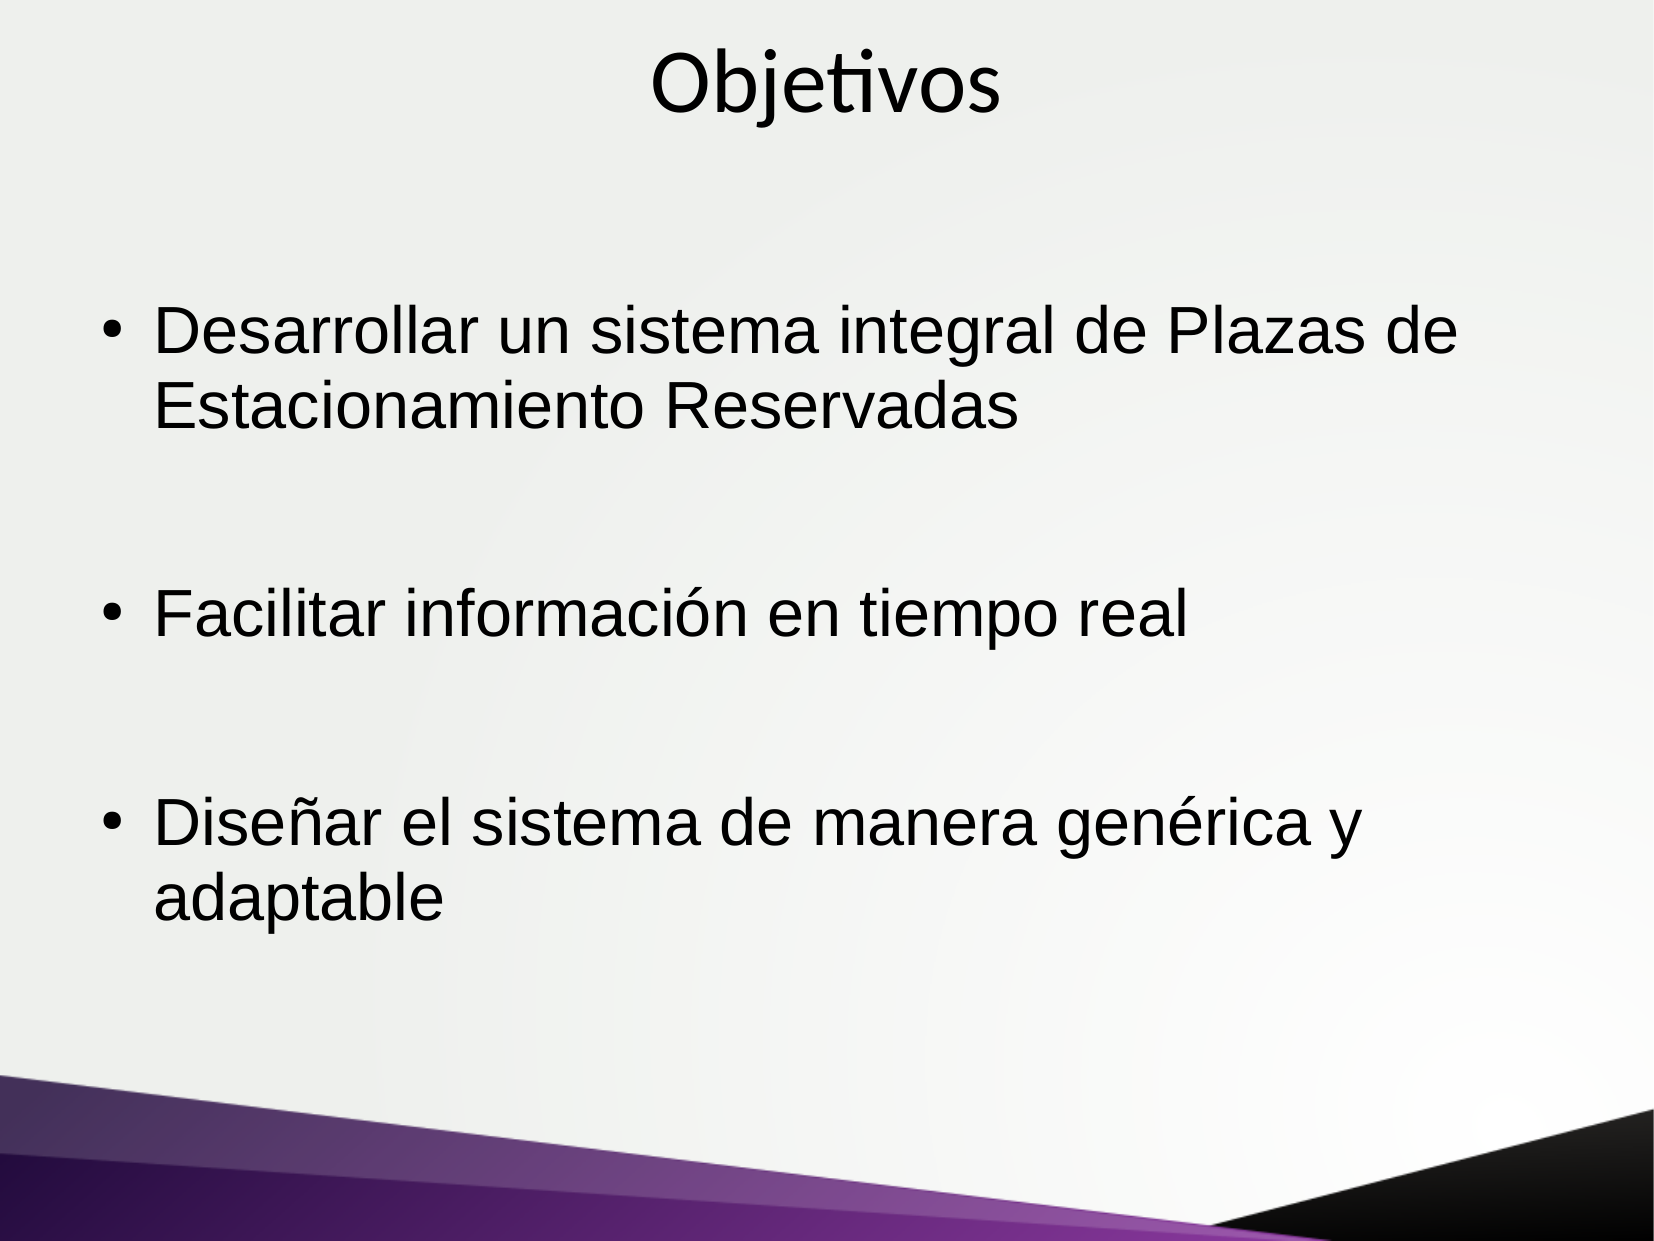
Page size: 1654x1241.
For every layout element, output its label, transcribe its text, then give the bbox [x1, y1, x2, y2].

picture [0, 0, 1654, 1241]
list Desarrollar un sistema integral de Plazas de Estacionamiento Reservadas Facilitar información en tiempo real Diseñar el sistema de manera genérica y adaptable [82, 188, 1571, 1010]
title Objetivos [82, 33, 1571, 146]
